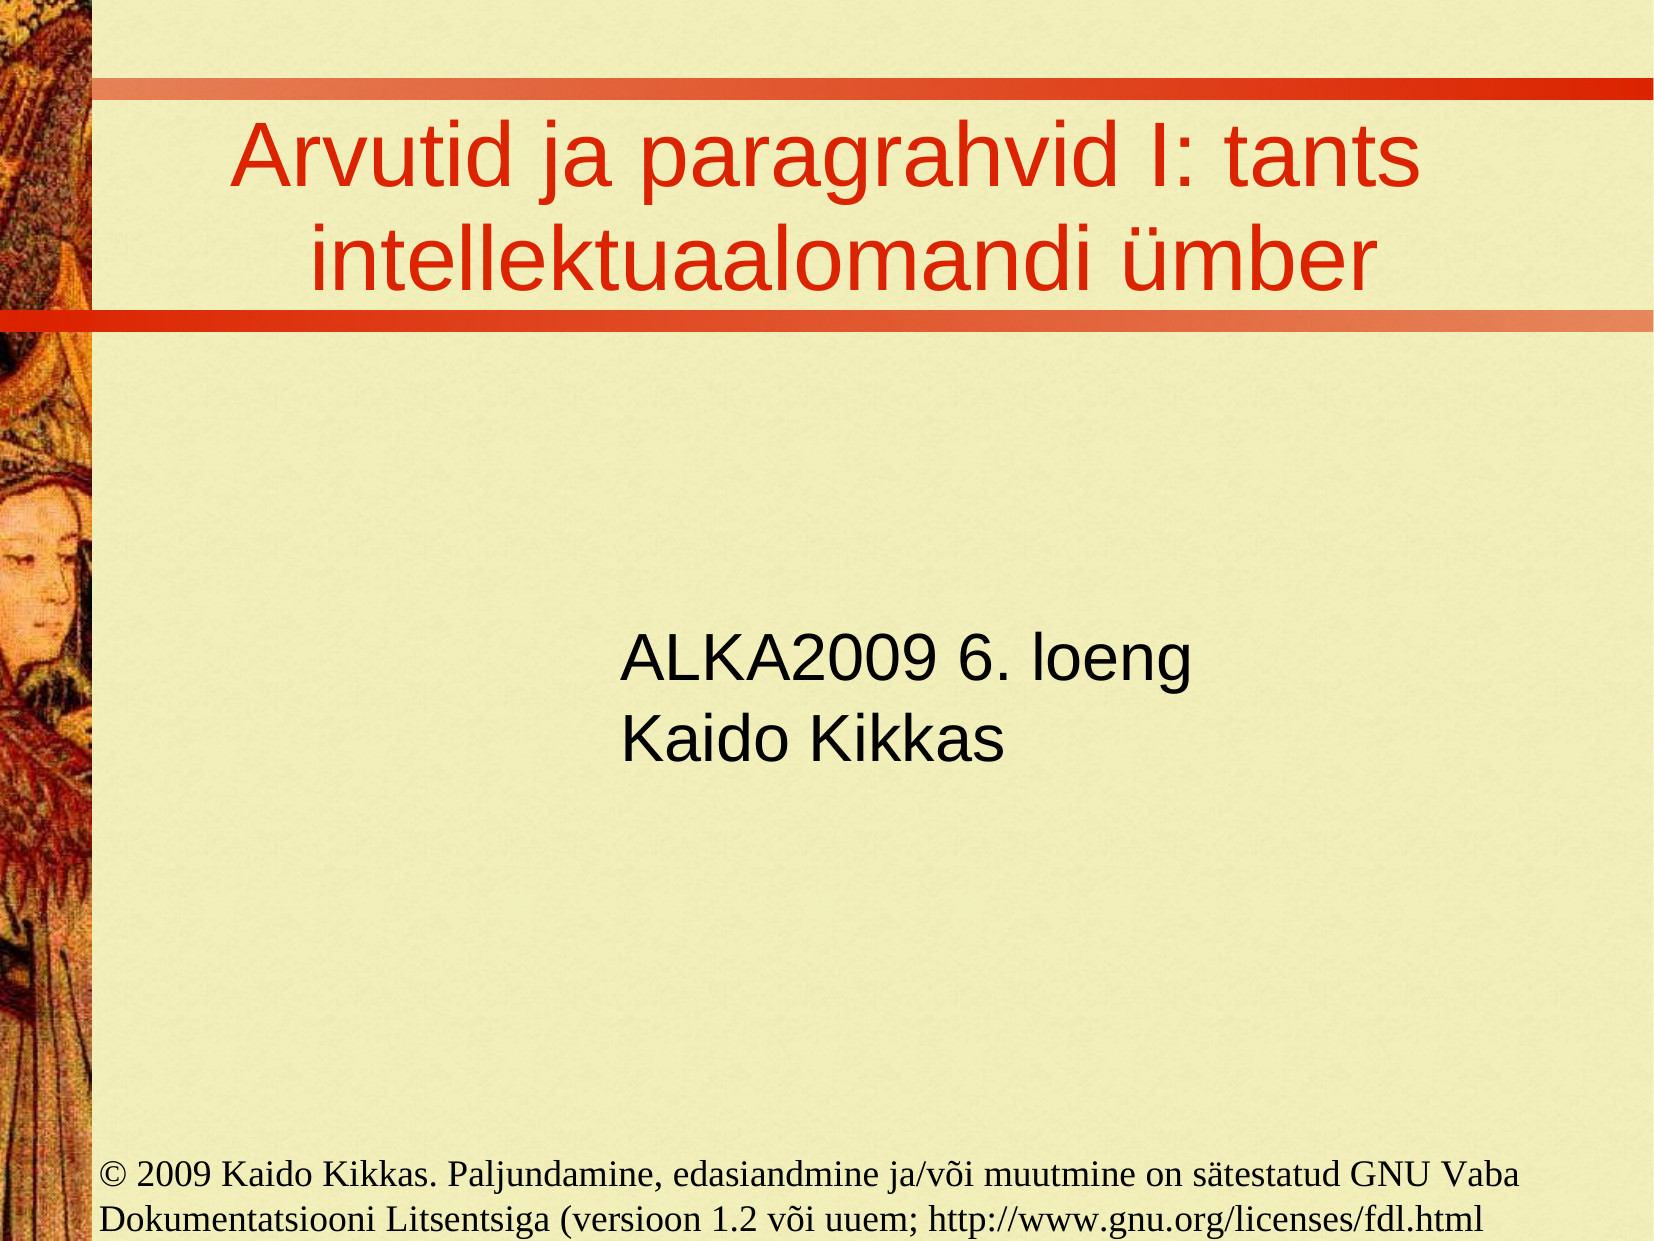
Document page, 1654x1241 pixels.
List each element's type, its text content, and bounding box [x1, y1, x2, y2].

picture [0, 0, 1654, 310]
text_box © 2009 Kaido Kikkas. Paljundamine, edasiandmine ja/või muutmine on sätestatud GNU Vaba Dokumentatsiooni Litsentsiga (versioon 1.2 või uuem; http://www.gnu.org/licenses/fdl.html [98, 1149, 1582, 1241]
title Arvutid ja paragrahvid I: tants intellektuaalomandi ümber [121, 102, 1534, 311]
text_box ALKA2009 6. loeng Kaido Kikkas [584, 614, 1204, 764]
picture [0, 332, 1654, 1241]
